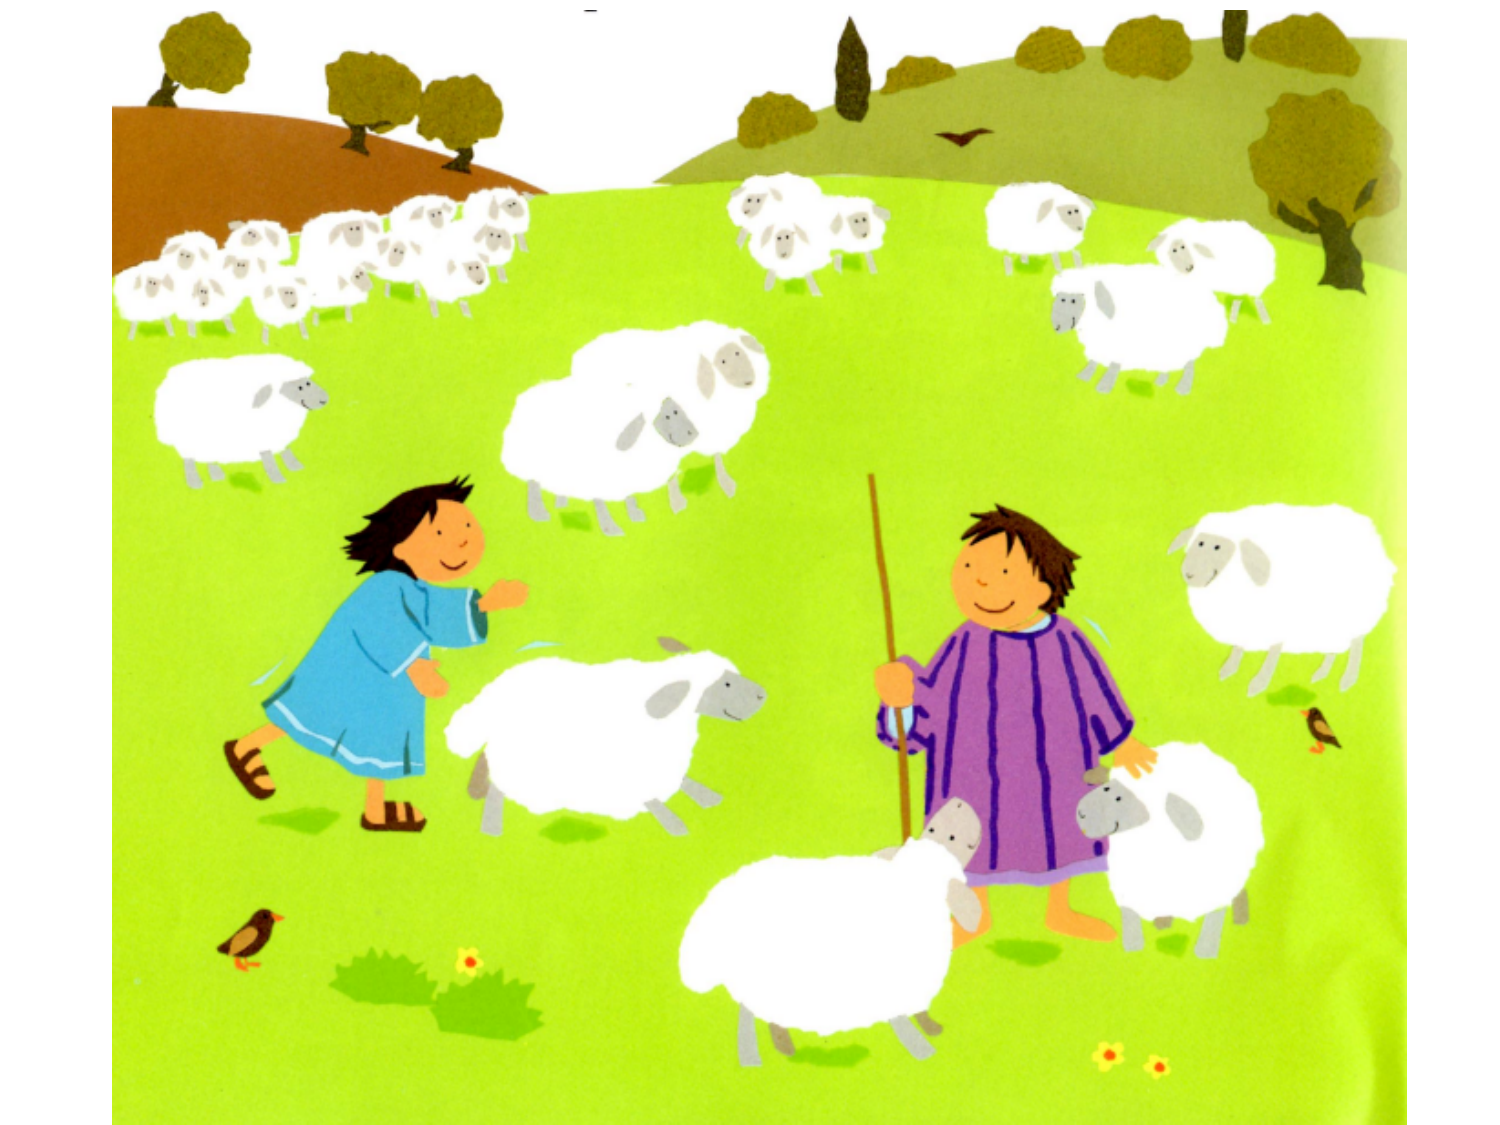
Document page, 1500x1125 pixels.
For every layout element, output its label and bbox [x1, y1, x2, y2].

picture [112, 10, 1407, 1125]
